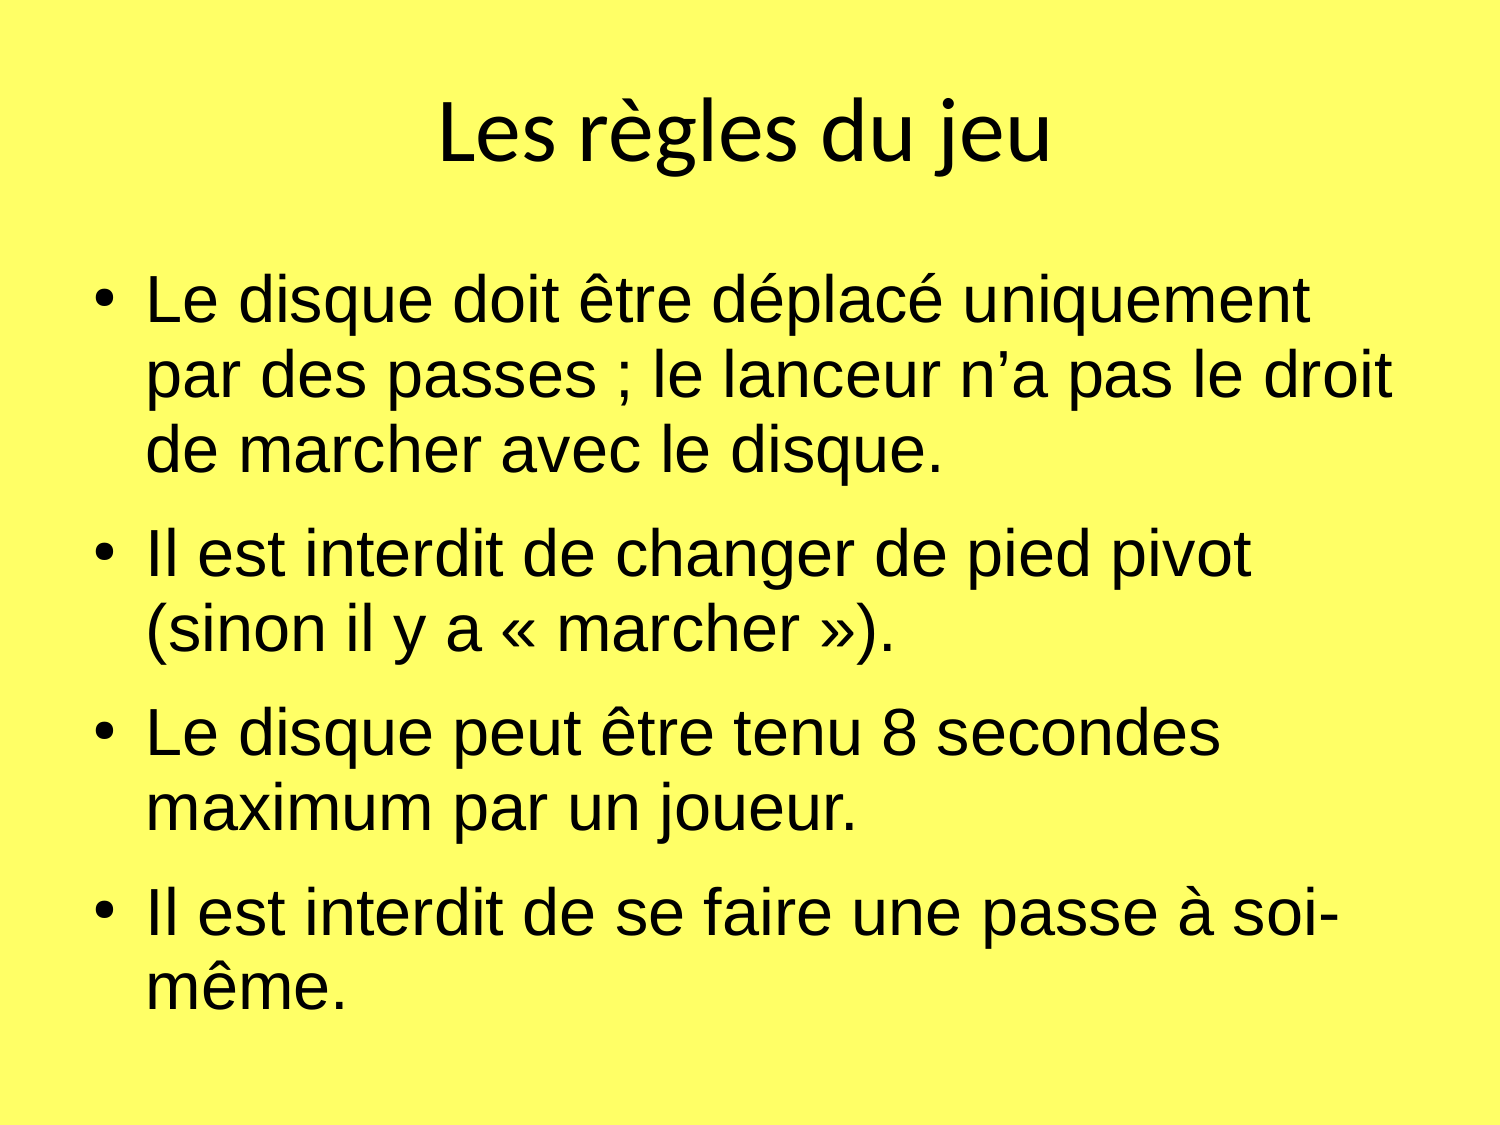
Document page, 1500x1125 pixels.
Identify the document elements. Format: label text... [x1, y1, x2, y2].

list Le disque doit être déplacé uniquement par des passes ; le lanceur n’a pas le droit de marcher avec le disque. Il est interdit de changer de pied pivot (sinon il y a « marcher »). Le disque peut être tenu 8 secondes maximum par un joueur. Il est interdit de se faire une passe à soi-même. [75, 262, 1425, 1025]
title Les règles du jeu [75, 45, 1425, 233]
